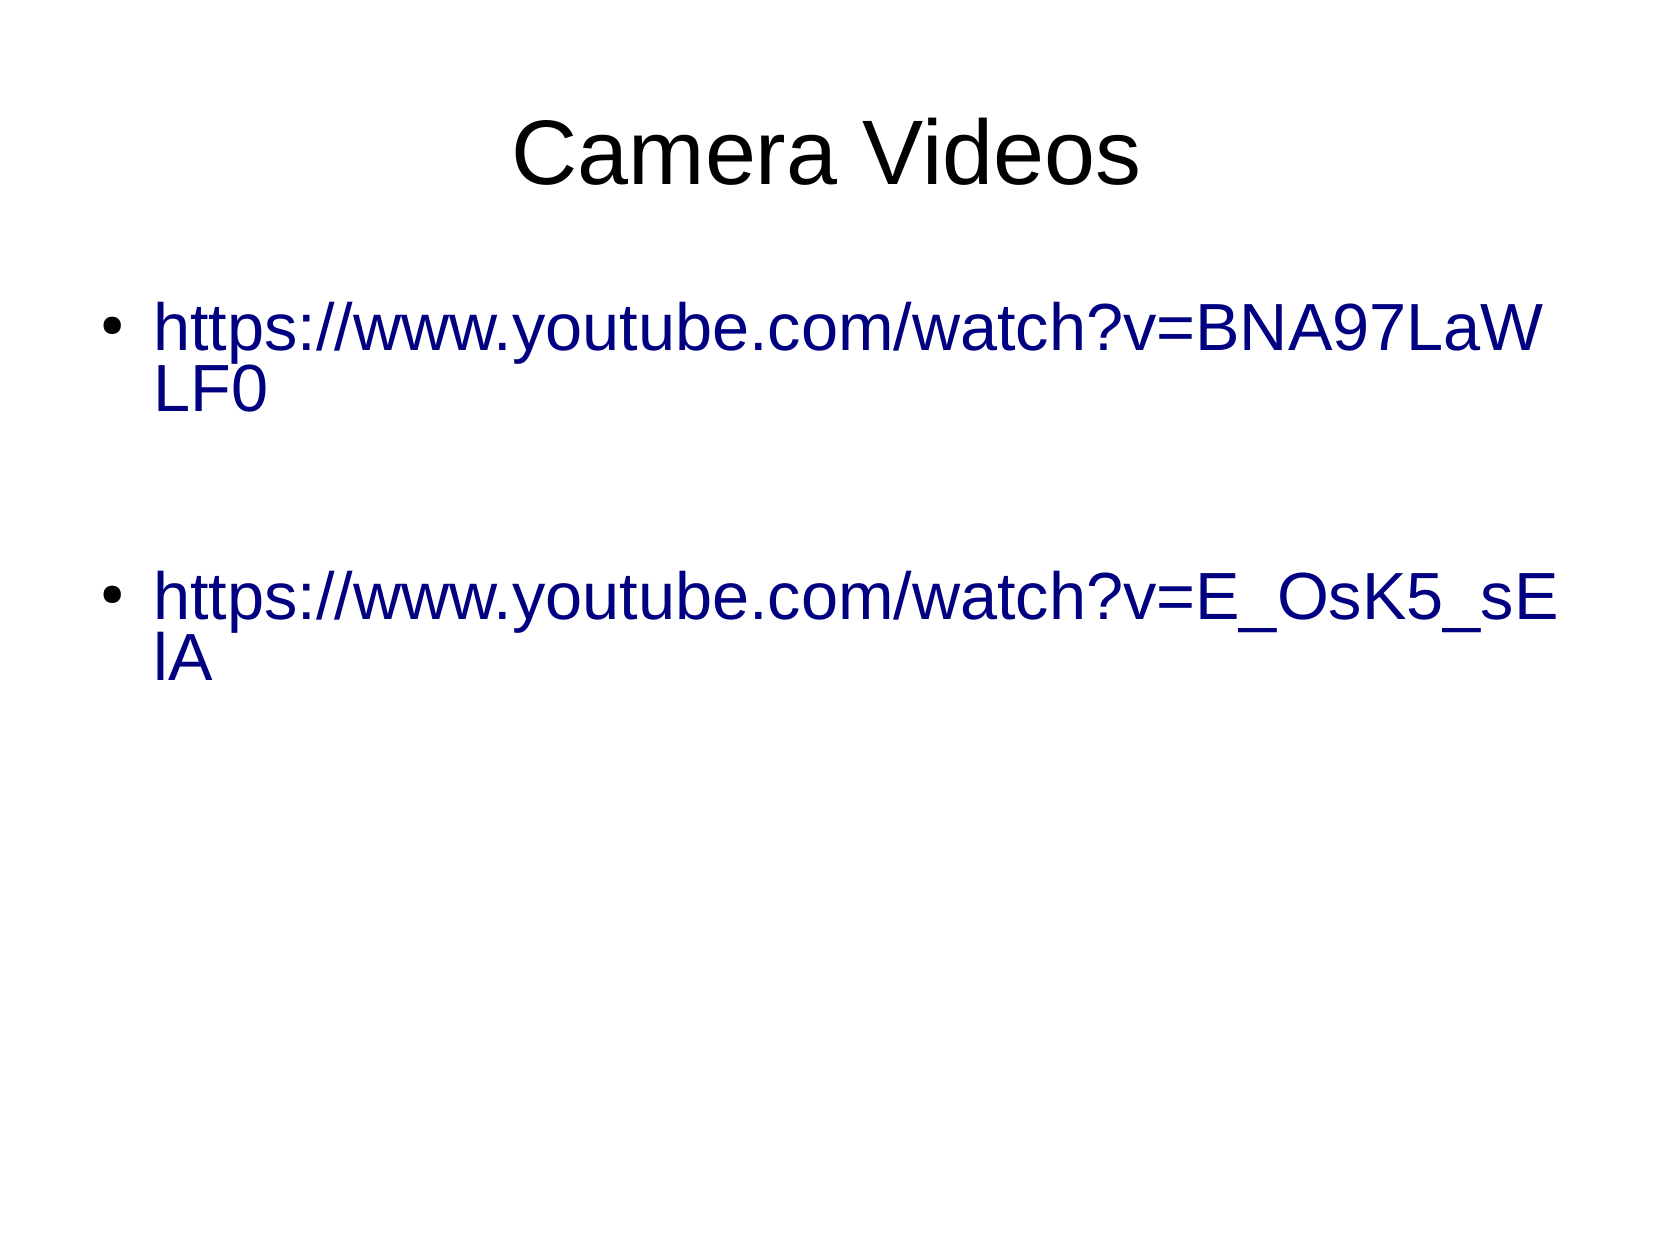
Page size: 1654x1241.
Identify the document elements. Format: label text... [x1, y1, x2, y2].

title Camera Videos [82, 49, 1571, 257]
list https://www.youtube.com/watch?v=BNA97LaWLF0 https://www.youtube.com/watch?v=E_OsK5_sElA [82, 290, 1571, 1010]
